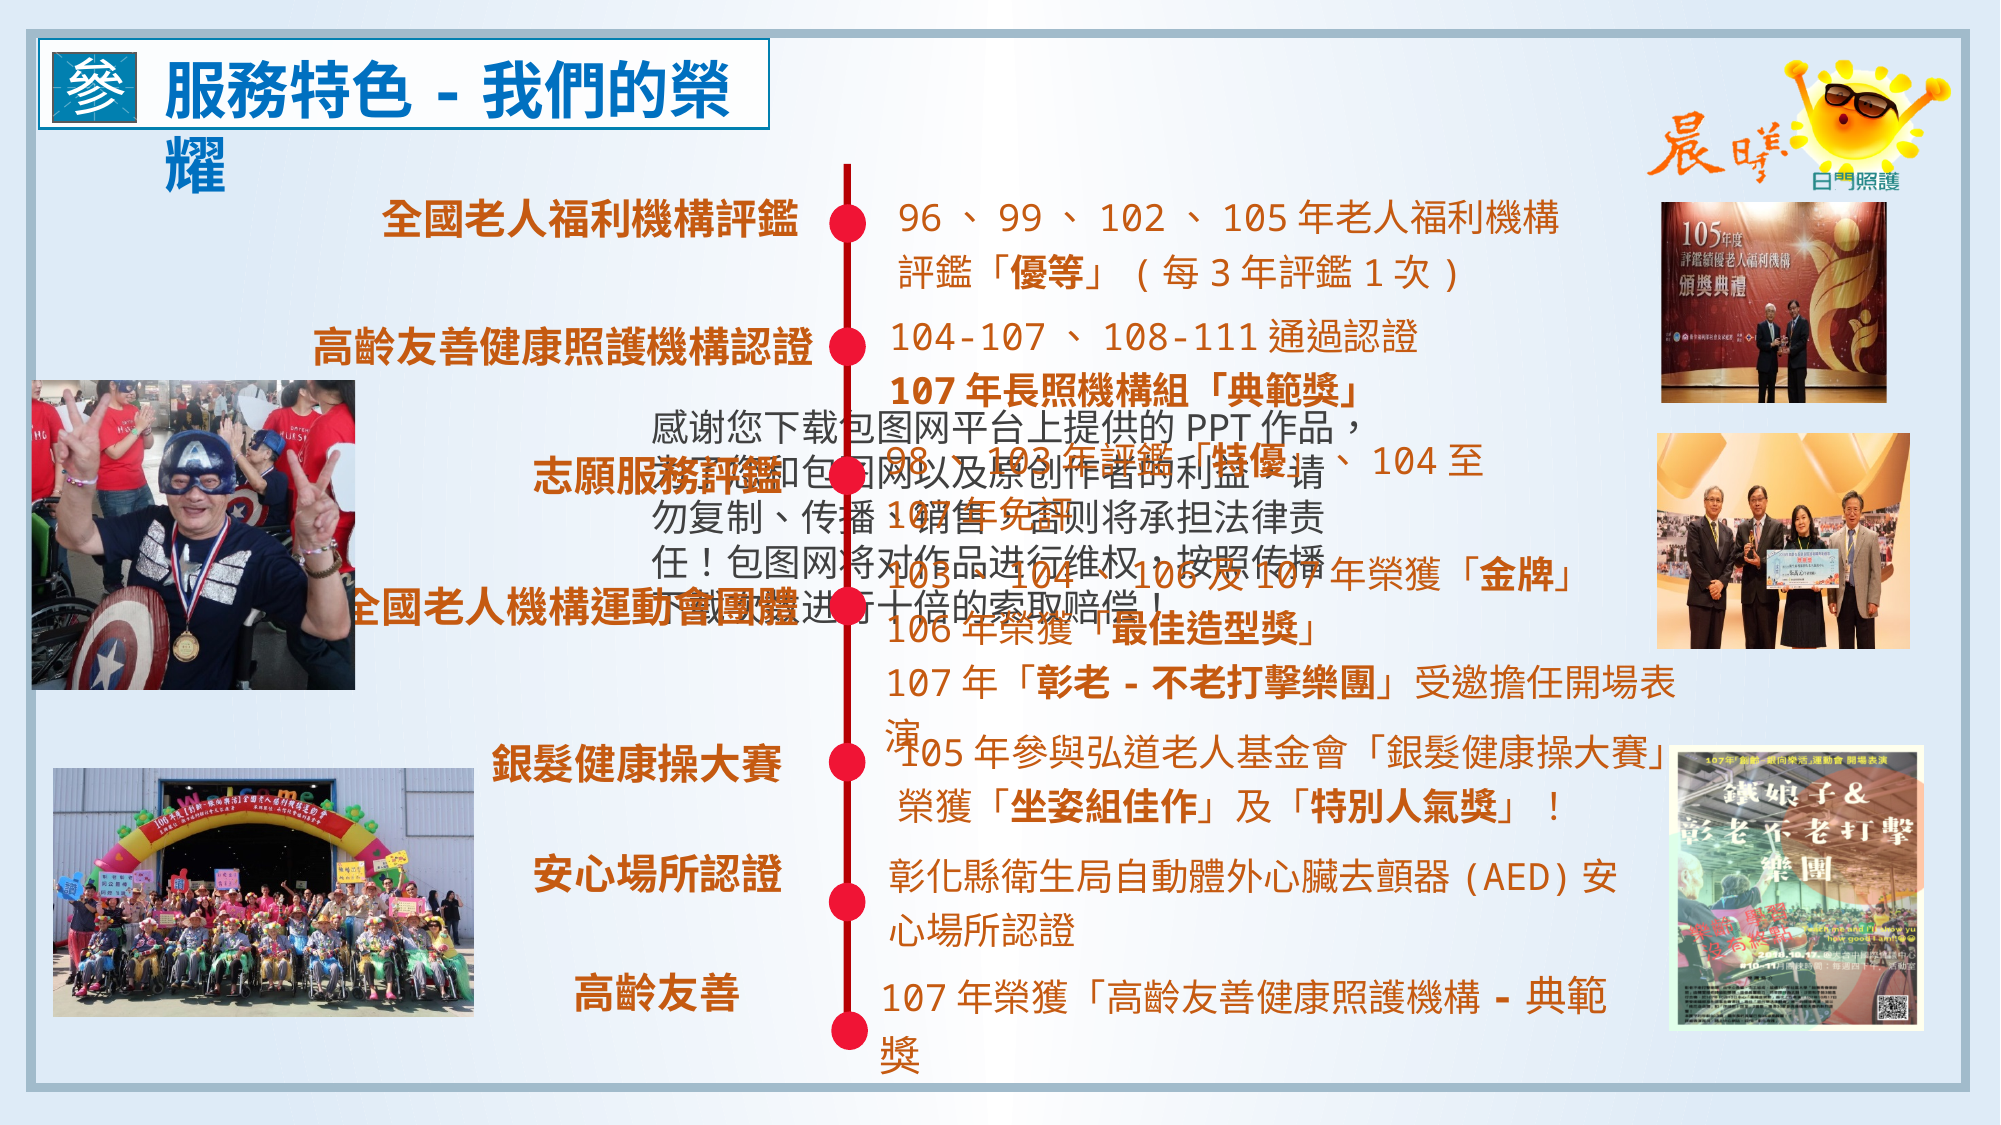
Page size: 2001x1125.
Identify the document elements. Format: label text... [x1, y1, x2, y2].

text_box 全國老人福利機構評鑑 [366, 185, 815, 251]
text_box 98、103年評鑑「特優」、104至107年免評 [870, 420, 1543, 534]
picture [1669, 745, 1924, 1031]
text_box 參 [49, 40, 142, 131]
picture [1641, 49, 1952, 403]
text_box 高齡友善健康照護機構認證 [298, 313, 829, 379]
picture [53, 768, 474, 1017]
text_box 103、104、106及107年榮獲「金牌」 106年榮獲「最佳造型獎」 107年「彰老-不老打擊樂團」受邀擔任開場表演 [870, 534, 1716, 766]
text_box [828, 163, 868, 1051]
text_box 96、99、102、105年老人福利機構評鑑「優等」(每3年評鑑1次) [882, 178, 1582, 296]
text_box 107年榮獲「高齡友善健康照護機構-典範獎 [864, 952, 1649, 1088]
text_box 志願服務評鑑 [518, 442, 799, 508]
text_box 彰化縣衛生局自動體外心臟去顫器(AED)安心場所認證 [874, 836, 1658, 960]
picture [31, 380, 356, 690]
text_box 服務特色-我們的榮耀 [149, 43, 785, 209]
text_box 銀髮健康操大賽 [476, 730, 799, 796]
text_box 安心場所認證 [518, 840, 799, 906]
text_box 104-107、108-111通過認證 107年長照機構組「典範獎」 [874, 296, 1716, 420]
text_box [38, 39, 769, 129]
text_box 105年參與弘道老人基金會「銀髮健康操大賽」，榮獲「坐姿組佳作」及「特別人氣獎」！ [882, 712, 1716, 836]
text_box 全國老人機構運動會團體 [356, 573, 814, 639]
picture [1657, 433, 1910, 649]
text_box 高齡友善 [559, 959, 756, 1025]
